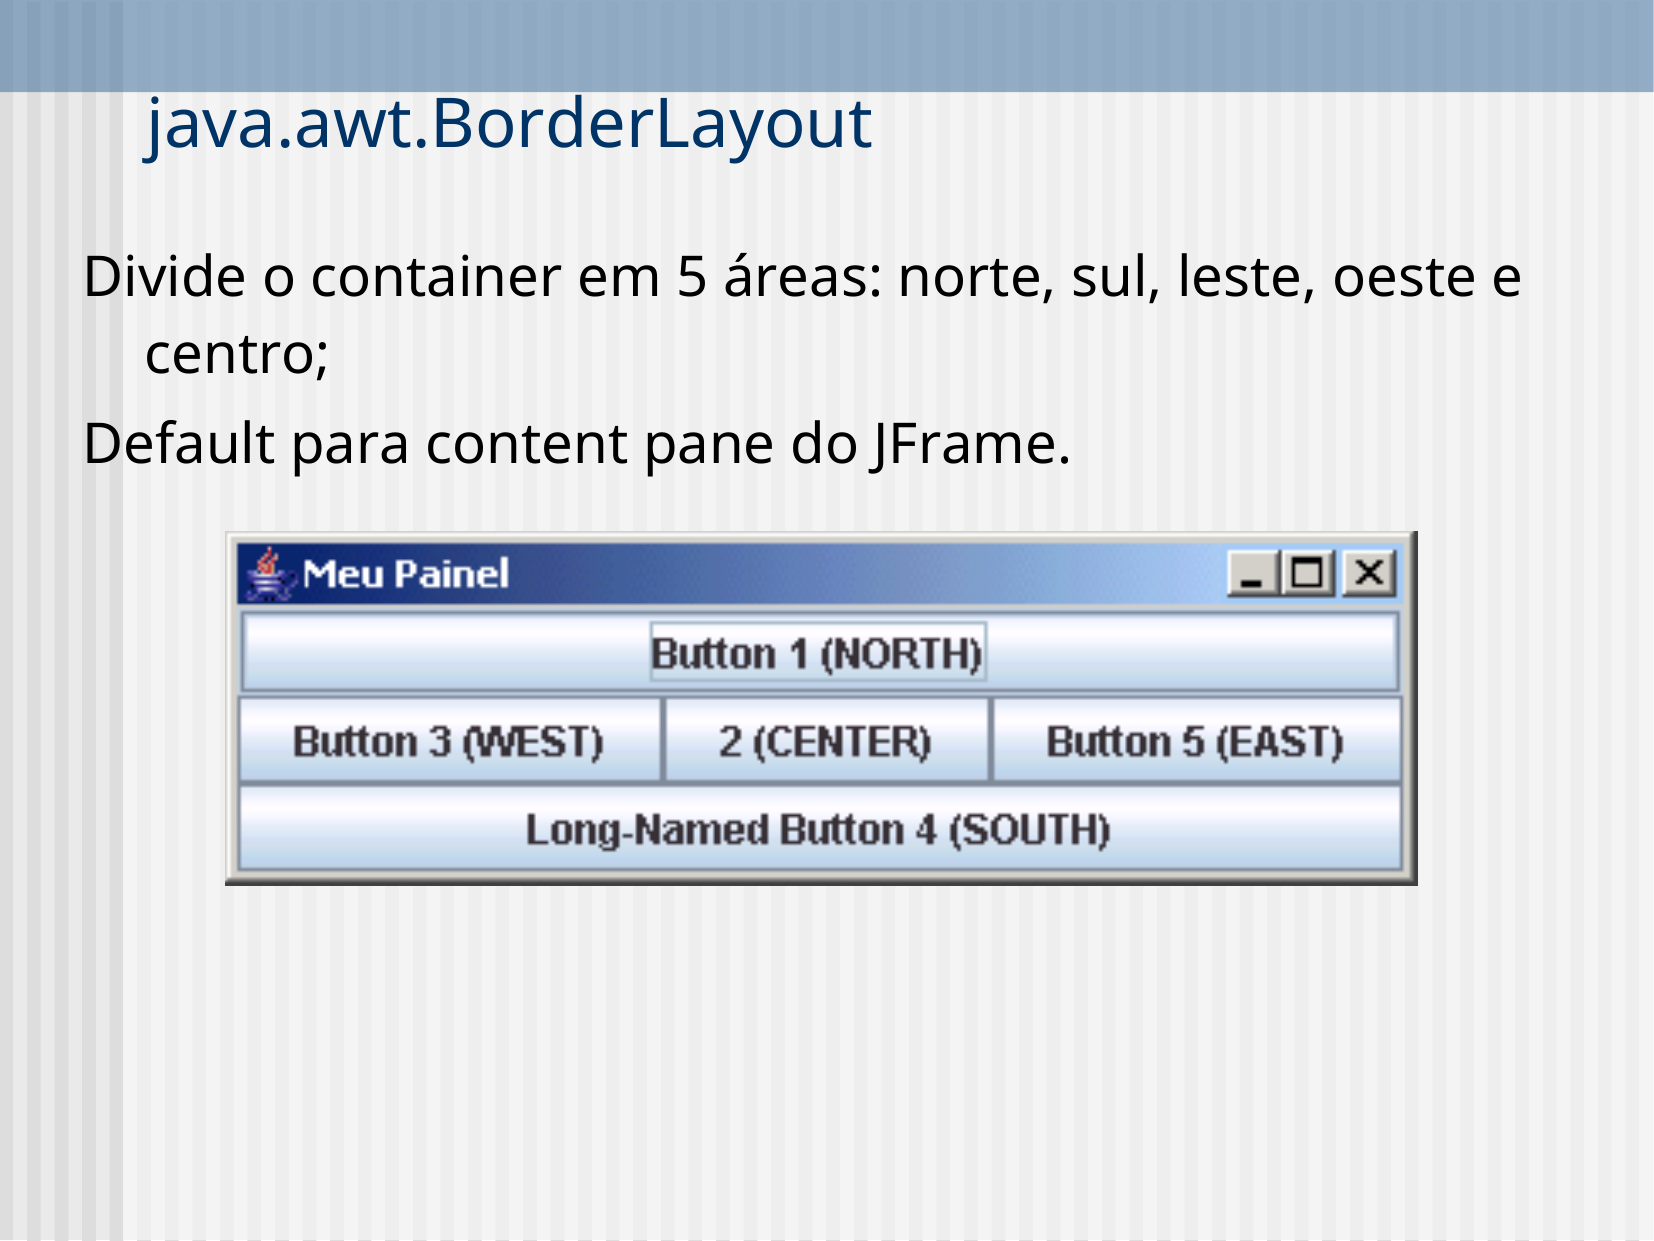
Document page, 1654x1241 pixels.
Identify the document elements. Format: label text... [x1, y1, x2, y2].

picture [225, 531, 1418, 886]
list Divide o container em 5 áreas: norte, sul, leste, oeste e centro; Default para content pane do JFrame. [82, 236, 1571, 1094]
title java.awt.BorderLayout [146, 36, 1536, 204]
